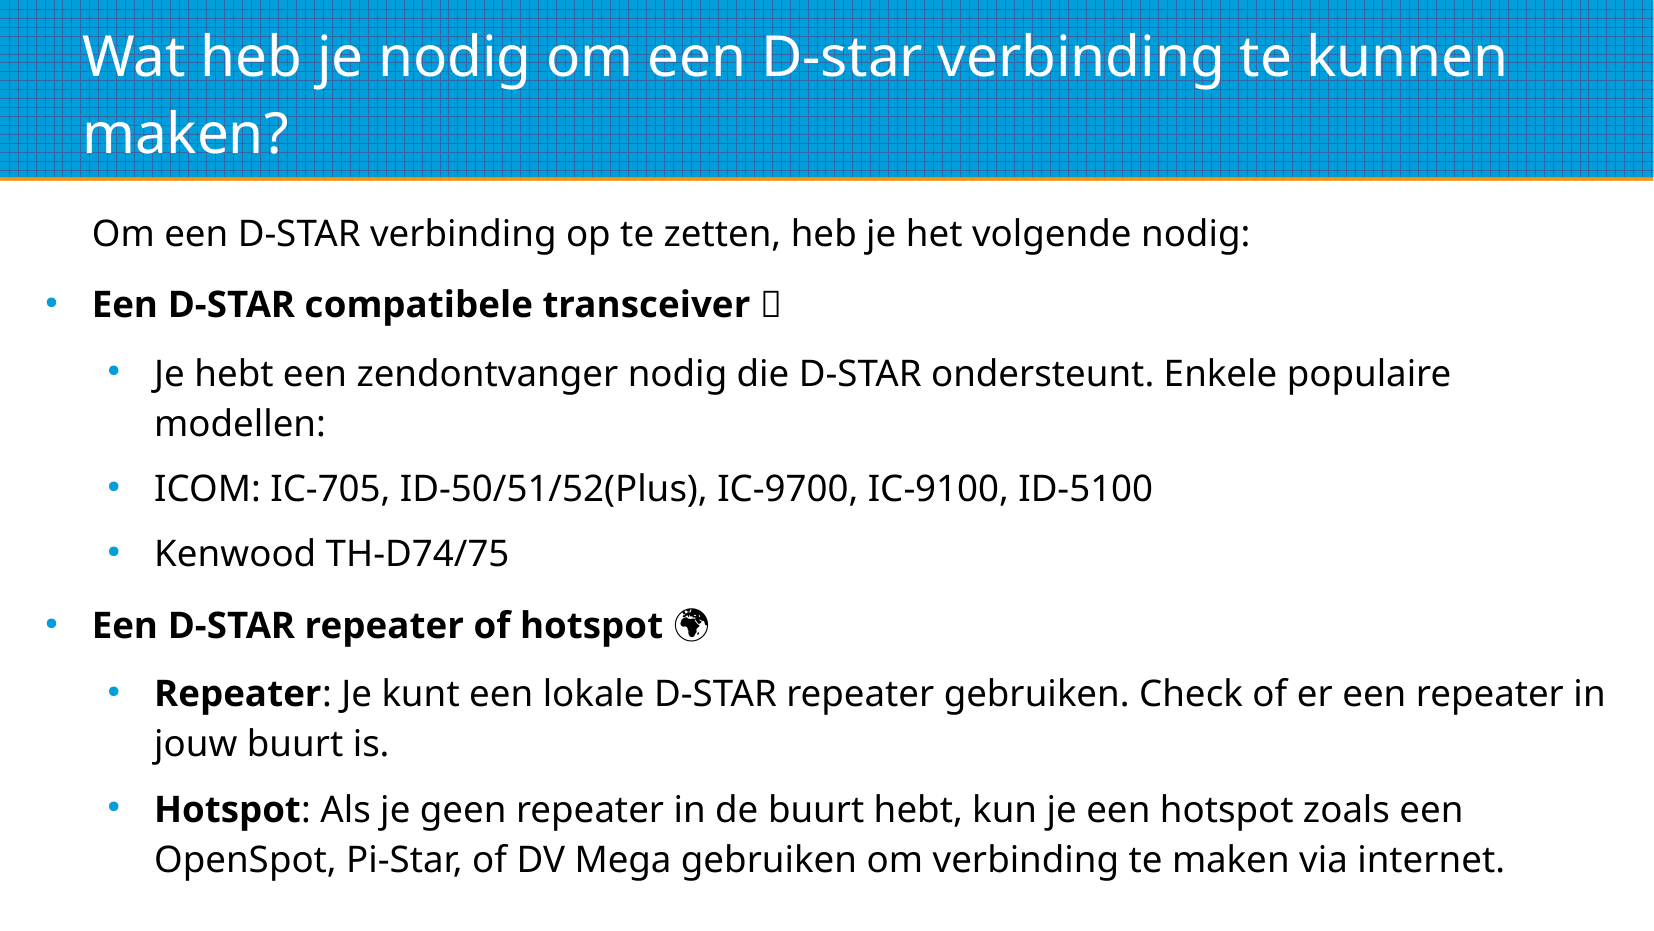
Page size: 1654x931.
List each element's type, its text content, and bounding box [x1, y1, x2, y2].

list Om een D-STAR verbinding op te zetten, heb je het volgende nodig: Een D-STAR compatibele transceiver 📡 Je hebt een zendontvanger nodig die D-STAR ondersteunt. Enkele populaire modellen: ICOM: IC-705, ID-50/51/52(Plus), IC-9700, IC-9100, ID-5100 Kenwood TH-D74/75 Een D-STAR repeater of hotspot 🌍 Repeater: Je kunt een lokale D-STAR repeater gebruiken. Check of er een repeater in jouw buurt is. Hotspot: Als je geen repeater in de buurt hebt, kun je een hotspot zoals een OpenSpot, Pi-Star, of DV Mega gebruiken om verbinding te maken via internet. [29, 206, 1625, 886]
title Wat heb je nodig om een D-star verbinding te kunnen maken? [82, 14, 1571, 171]
